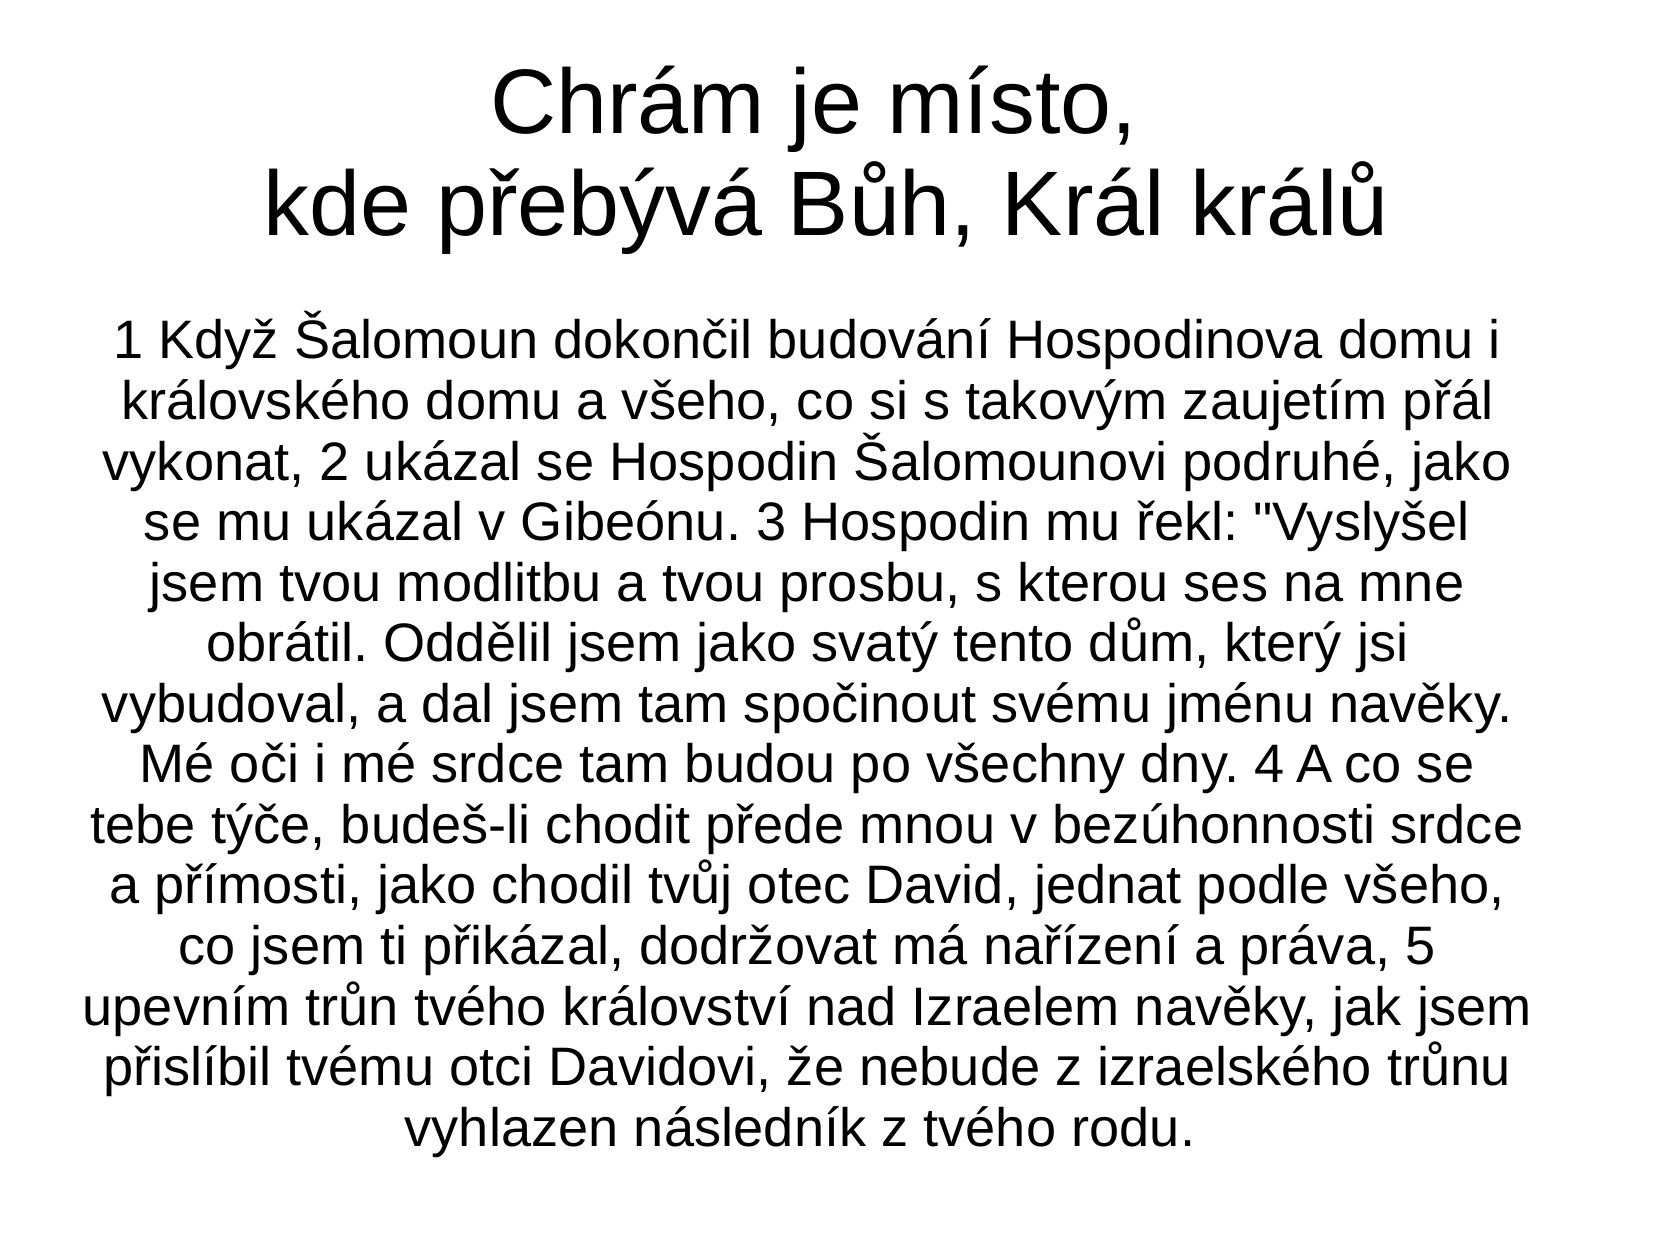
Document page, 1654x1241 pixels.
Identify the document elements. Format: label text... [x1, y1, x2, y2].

subtitle 1 Když Šalomoun dokončil budování Hospodinova domu i královského domu a všeho, co si s takovým zaujetím přál vykonat, 2 ukázal se Hospodin Šalomounovi podruhé, jako se mu ukázal v Gibeónu. 3 Hospodin mu řekl: "Vyslyšel jsem tvou modlitbu a tvou prosbu, s kterou ses na mne obrátil. Oddělil jsem jako svatý tento dům, který jsi vybudoval, a dal jsem tam spočinout svému jménu navěky. Mé oči i mé srdce tam budou po všechny dny. 4 A co se tebe týče, budeš-li chodit přede mnou v bezúhonnosti srdce a přímosti, jako chodil tvůj otec David, jednat podle všeho, co jsem ti přikázal, dodržovat má nařízení a práva, 5 upevním trůn tvého království nad Izraelem navěky, jak jsem přislíbil tvému otci Davidovi, že nebude z izraelského trůnu vyhlazen následník z tvého rodu. [80, 309, 1536, 1158]
title Chrám je místo, kde přebývá Bůh, Král králů [82, 49, 1571, 257]
